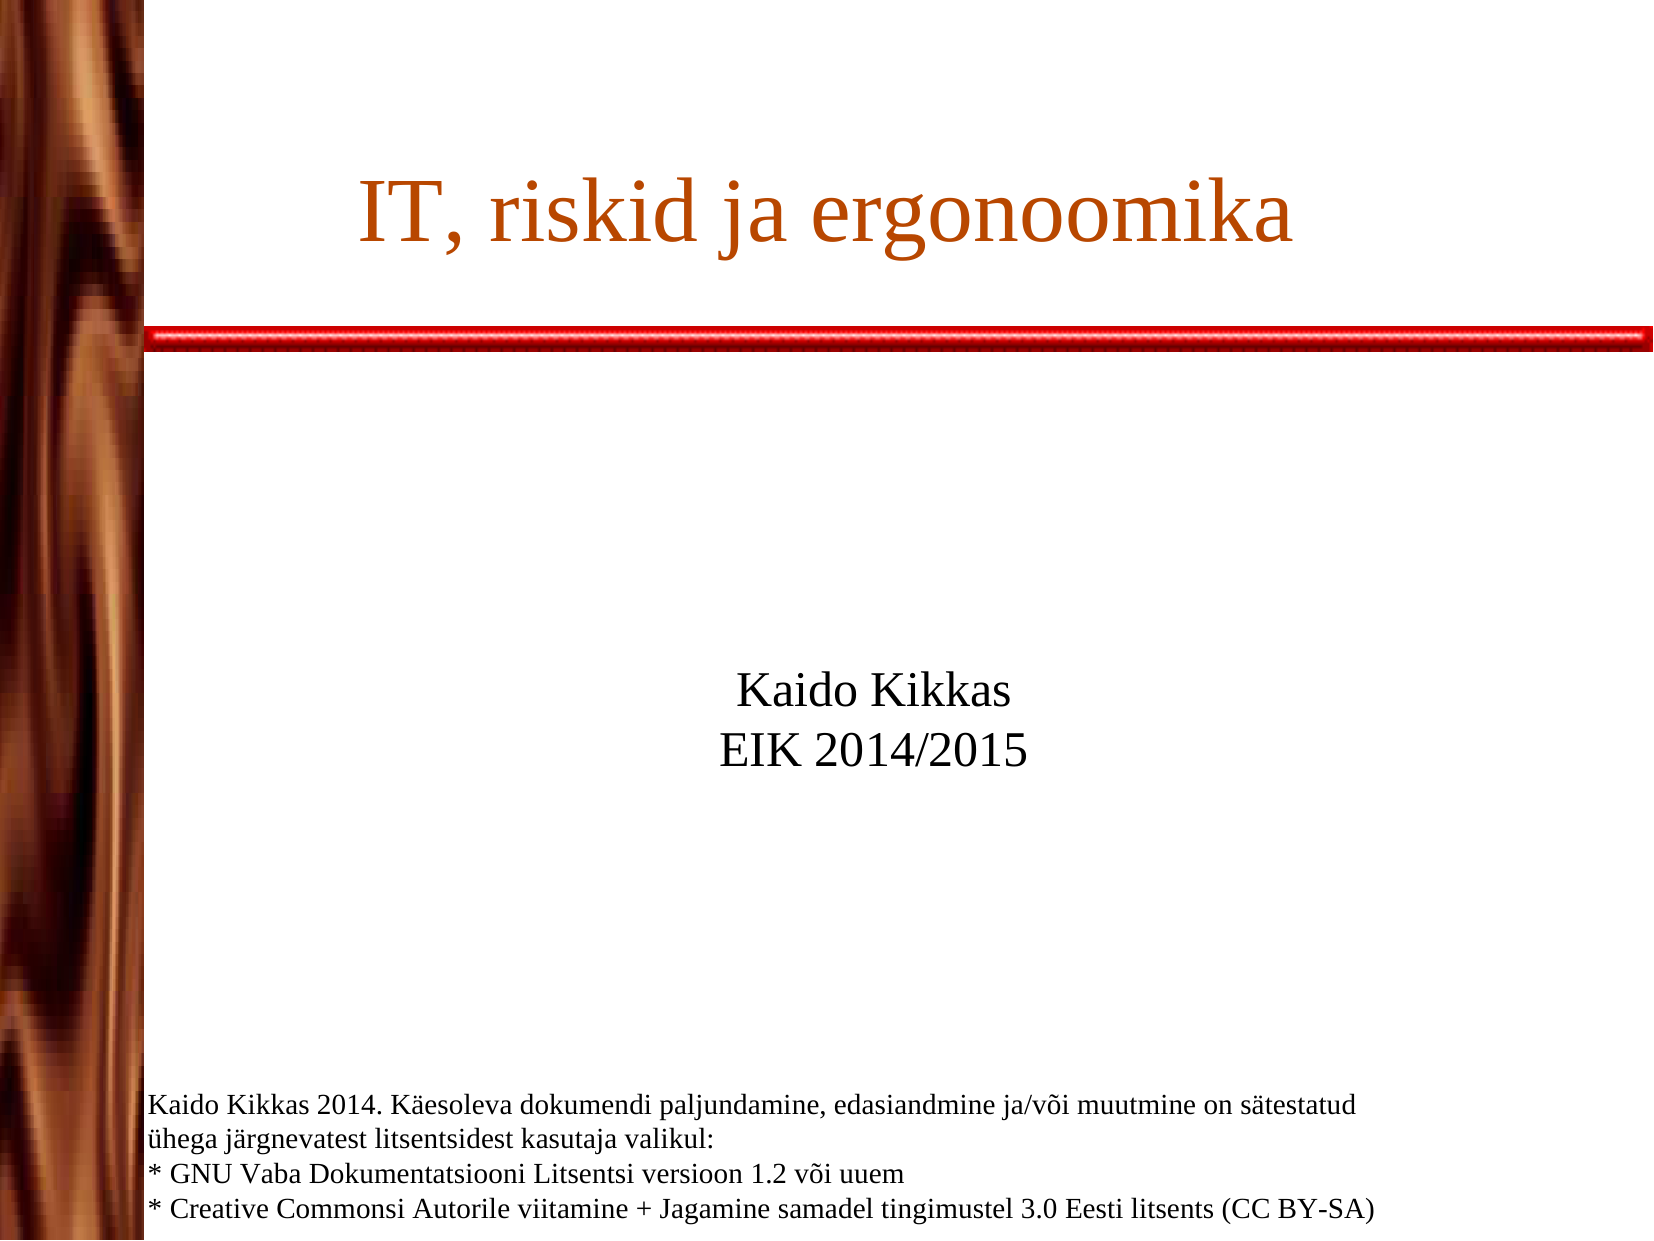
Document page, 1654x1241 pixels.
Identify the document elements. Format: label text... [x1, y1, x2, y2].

title IT, riskid ja ergonoomika [121, 102, 1533, 310]
picture [0, 0, 1653, 1240]
text_box Kaido Kikkas 2014. Käesoleva dokumendi paljundamine, edasiandmine ja/või muutmine on sätestatud ühega järgnevatest litsentsidest kasutaja valikul: * GNU Vaba Dokumentatsiooni Litsentsi versioon 1.2 või uuem * Creative Commonsi Autorile viitamine + Jagamine samadel tingimustel 3.0 Eesti litsents (CC BY-SA) [147, 1085, 1654, 1225]
text_box Kaido Kikkas EIK 2014/2015 [168, 580, 1580, 855]
